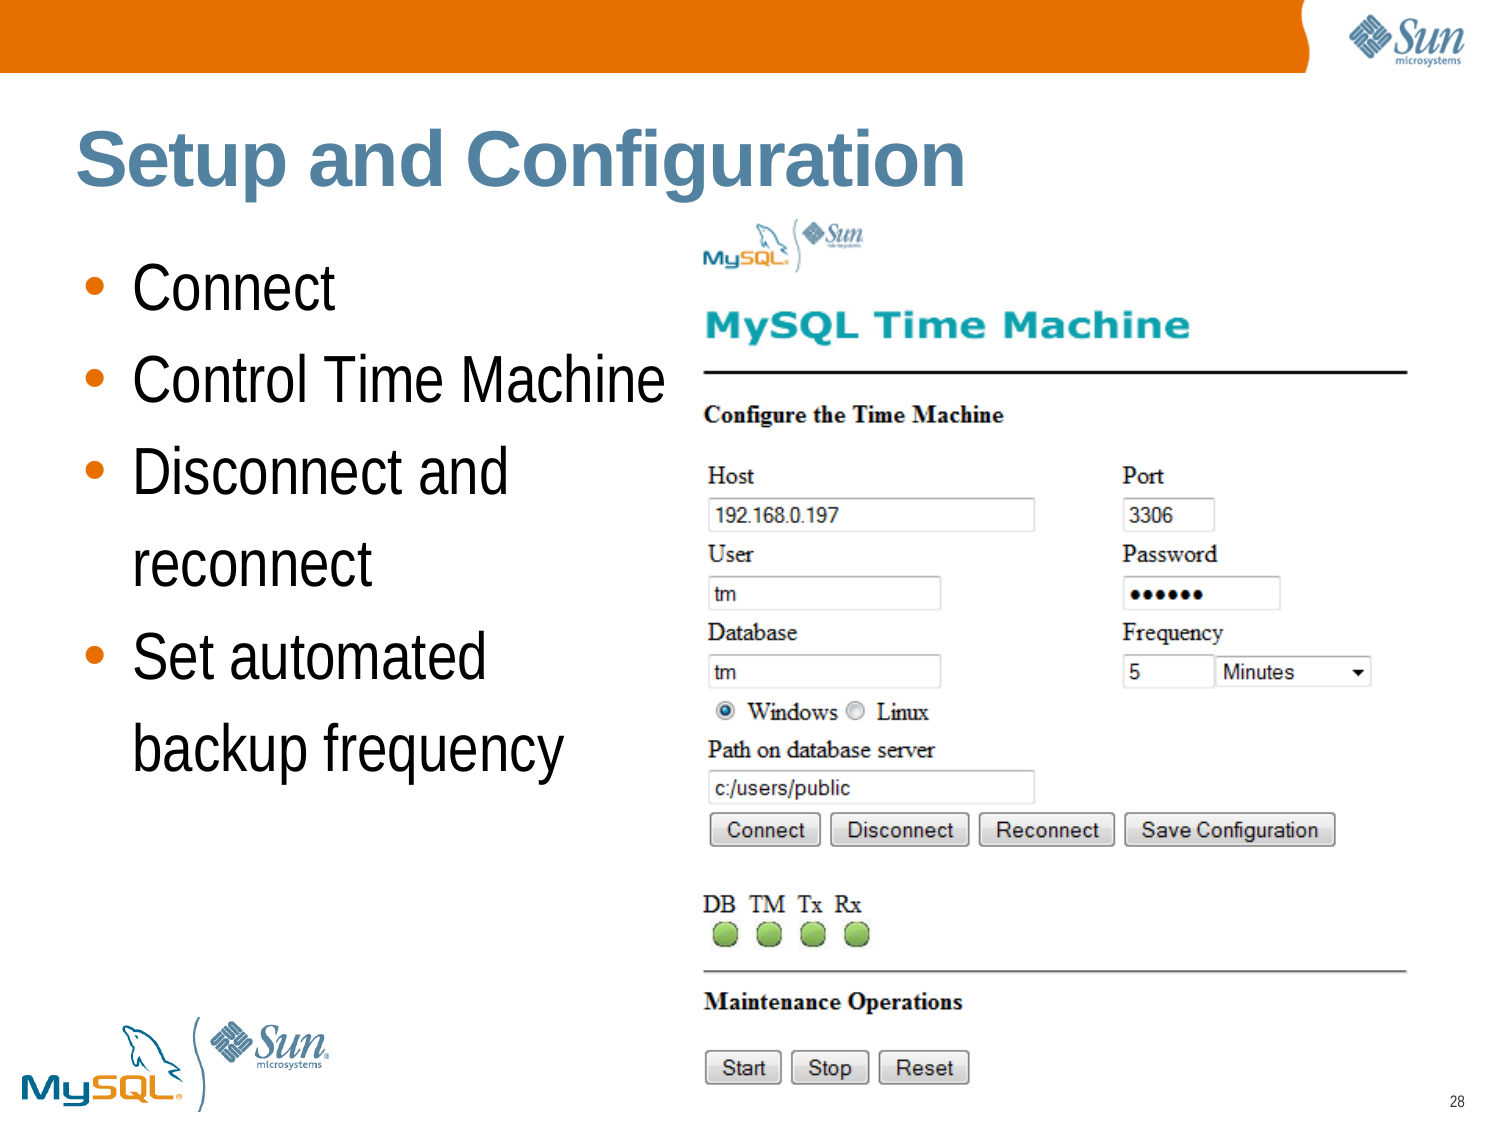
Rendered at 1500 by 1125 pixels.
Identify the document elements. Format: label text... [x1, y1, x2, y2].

picture [22, 1017, 329, 1112]
picture [696, 210, 1411, 1088]
picture [0, 0, 1500, 73]
title Setup and Configuration [75, 123, 1437, 227]
list Connect Control Time Machine Disconnect and reconnect Set automated backup frequency [64, 258, 696, 1062]
